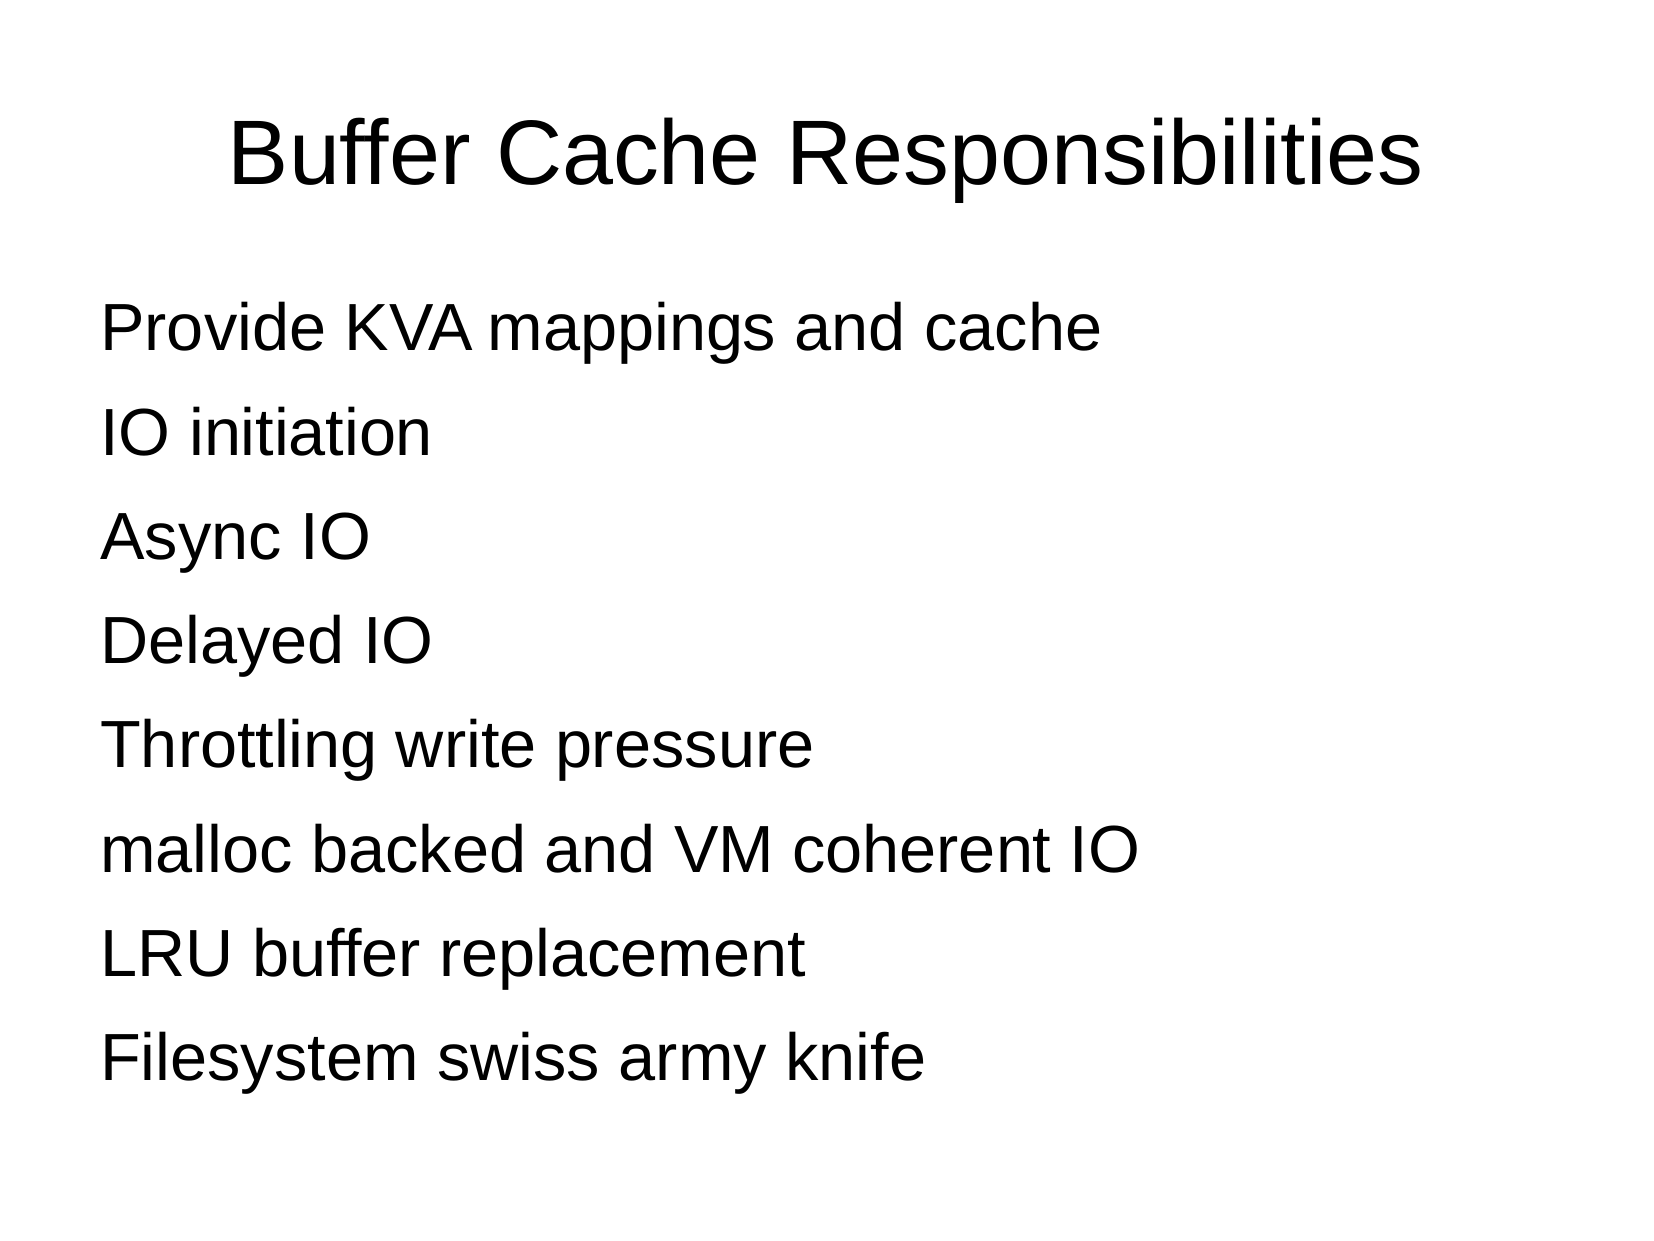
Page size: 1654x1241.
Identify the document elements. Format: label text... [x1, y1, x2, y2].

title Buffer Cache Responsibilities [82, 56, 1571, 250]
list Provide KVA mappings and cache IO initiation Async IO Delayed IO Throttling write pressure malloc backed and VM coherent IO LRU buffer replacement Filesystem swiss army knife [82, 290, 1571, 1096]
